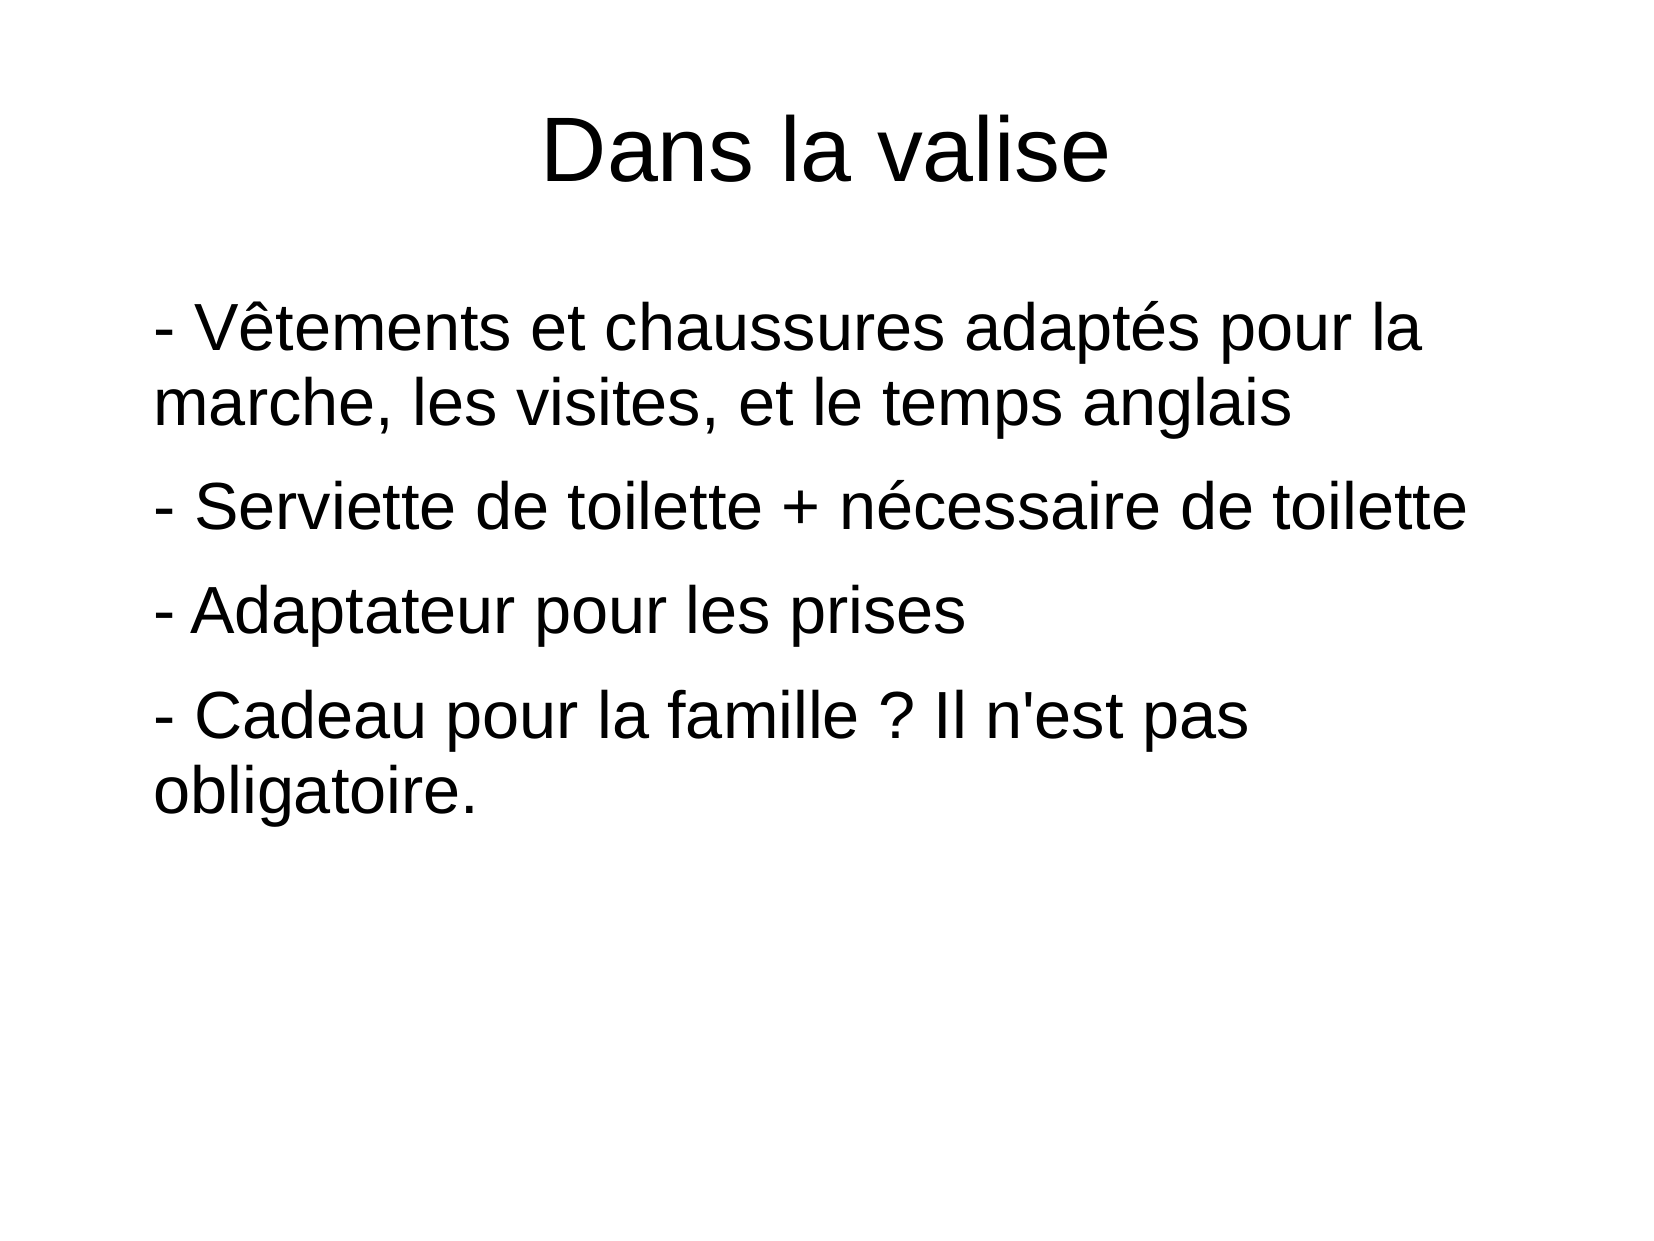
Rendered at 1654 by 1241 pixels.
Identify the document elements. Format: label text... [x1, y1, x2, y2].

title Dans la valise [82, 47, 1571, 252]
list - Vêtements et chaussures adaptés pour la marche, les visites, et le temps anglais - Serviette de toilette + nécessaire de toilette - Adaptateur pour les prises - Cadeau pour la famille ? Il n'est pas obligatoire. [82, 290, 1571, 1010]
